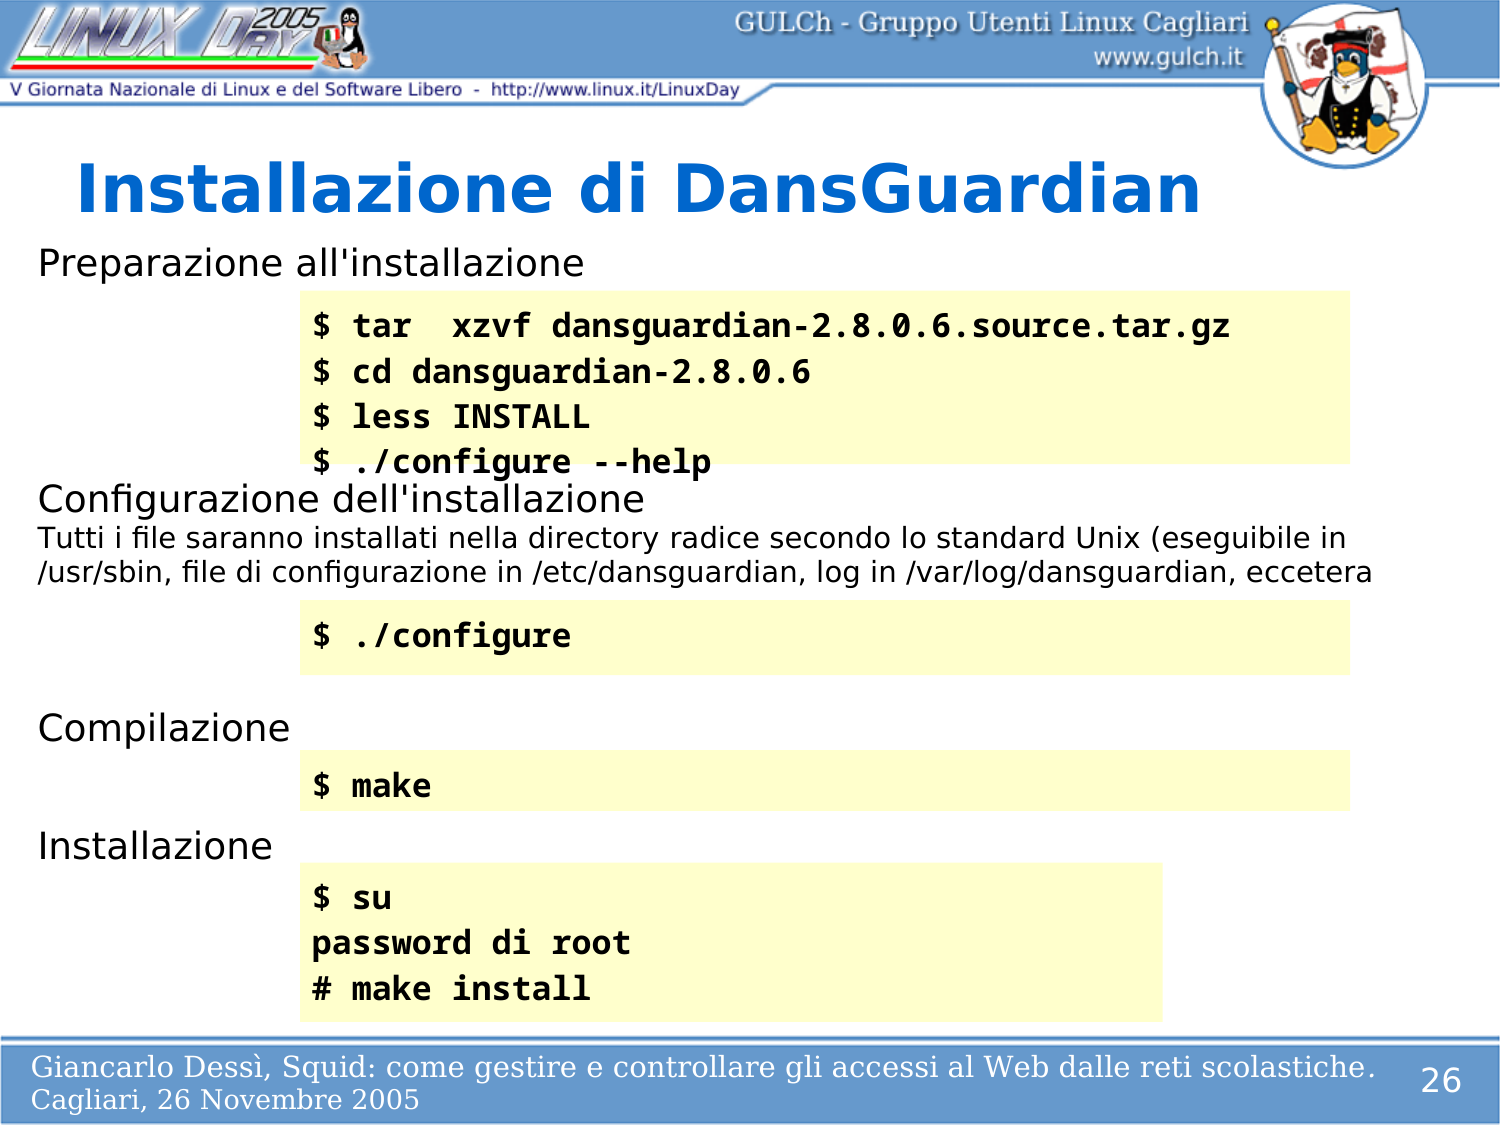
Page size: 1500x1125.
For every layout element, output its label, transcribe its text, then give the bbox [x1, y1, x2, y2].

text_box $ ./configure [300, 608, 1351, 676]
text_box $ tar xzvf dansguardian-2.8.0.6.source.tar.gz $ cd dansguardian-2.8.0.6 $ less INSTALL $ ./configure --help [300, 290, 1351, 465]
text_box Preparazione all'installazione [37, 241, 610, 286]
text_box Installazione [37, 825, 269, 869]
text_box Configurazione dell'installazione Tutti i file saranno installati nella directory radice secondo lo standard Unix (eseguibile in /usr/sbin, file di configurazione in /etc/dansguardian, log in /var/log/dansguardian, eccetera [37, 477, 1463, 608]
text_box Compilazione [37, 706, 301, 751]
text_box Installazione di DansGuardian [75, 150, 1204, 229]
text_box $ make [300, 750, 1351, 811]
picture [0, 0, 1500, 1125]
text_box $ su password di root # make install [300, 862, 1163, 1001]
